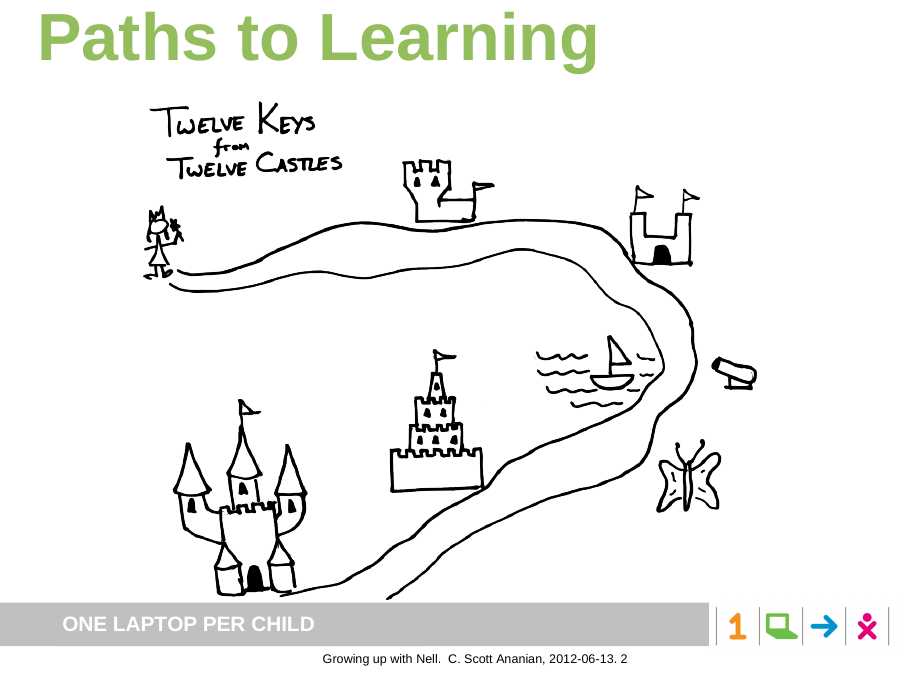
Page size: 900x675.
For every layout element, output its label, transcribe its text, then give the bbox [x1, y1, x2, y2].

title Paths to Learning [37, 0, 856, 225]
picture [143, 101, 898, 655]
